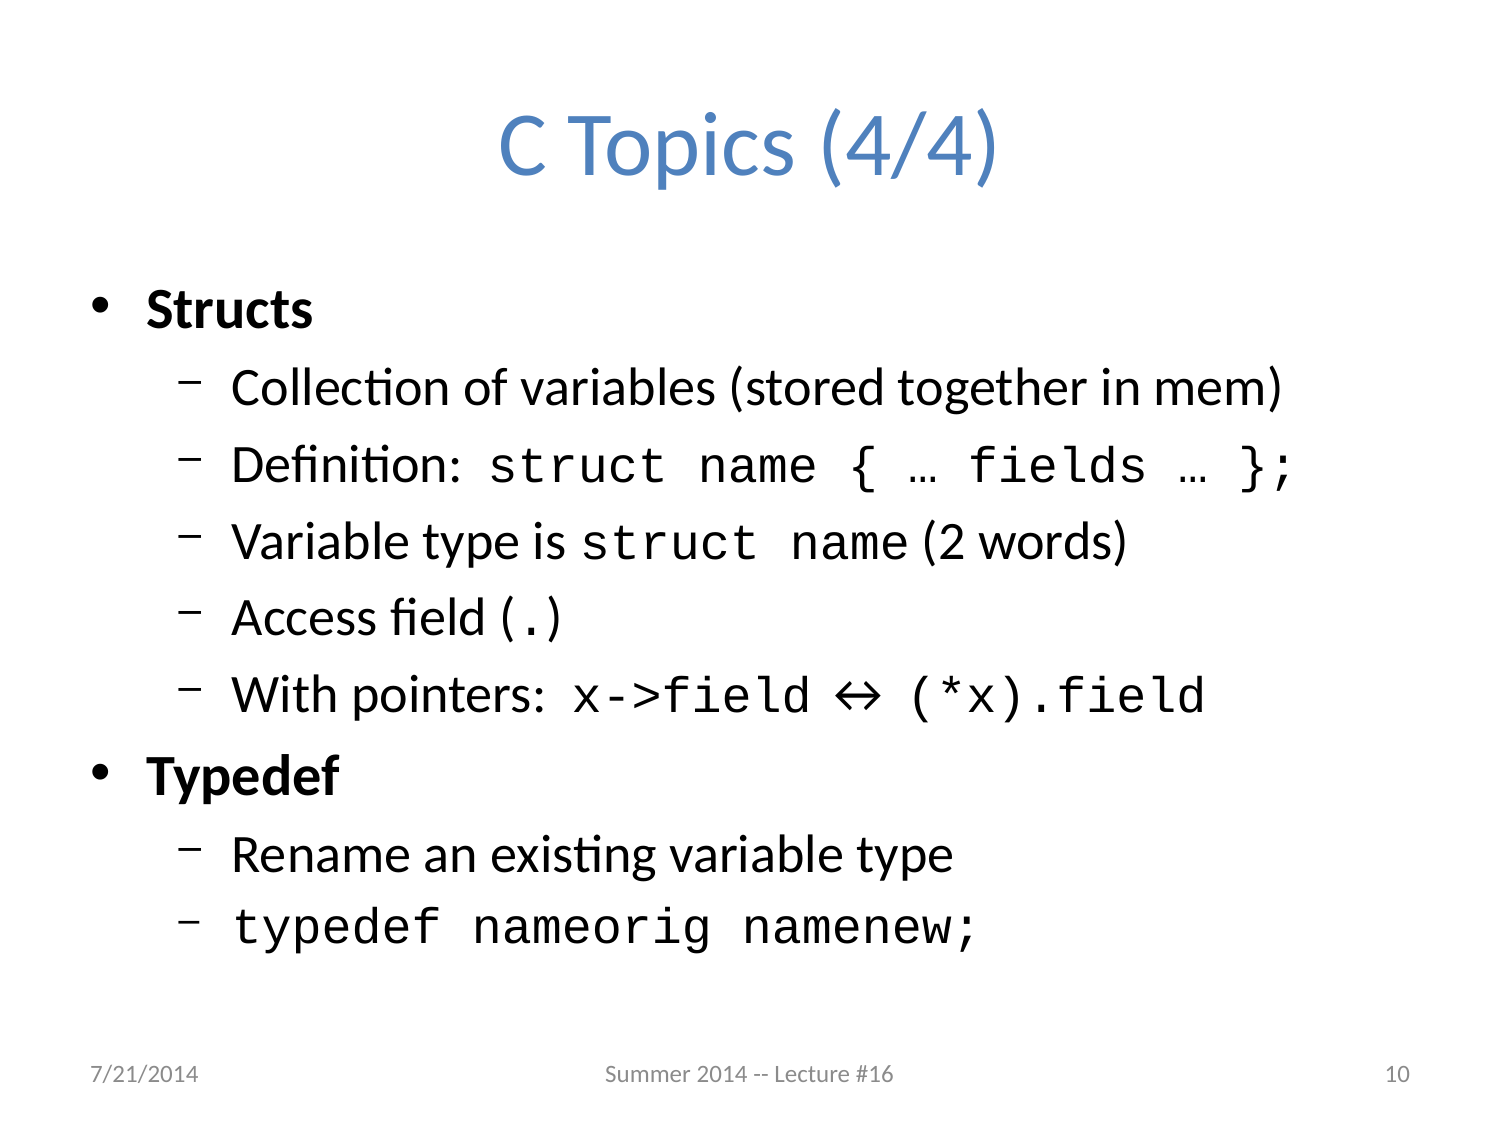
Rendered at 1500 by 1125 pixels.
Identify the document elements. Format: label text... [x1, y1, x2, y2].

footer Summer 2014 -- Lecture #16 [512, 1042, 988, 1103]
title C Topics (4/4) [75, 45, 1425, 233]
list Structs Collection of variables (stored together in mem) Definition: struct name { … fields … }; Variable type is struct name (2 words) Access field (.) With pointers: x->field ↔ (*x).field Typedef Rename an existing variable type typedef nameorig namenew; [75, 262, 1425, 1073]
slide_number <number> [1074, 1042, 1425, 1103]
slide_number 7/21/2014 [75, 1042, 425, 1103]
